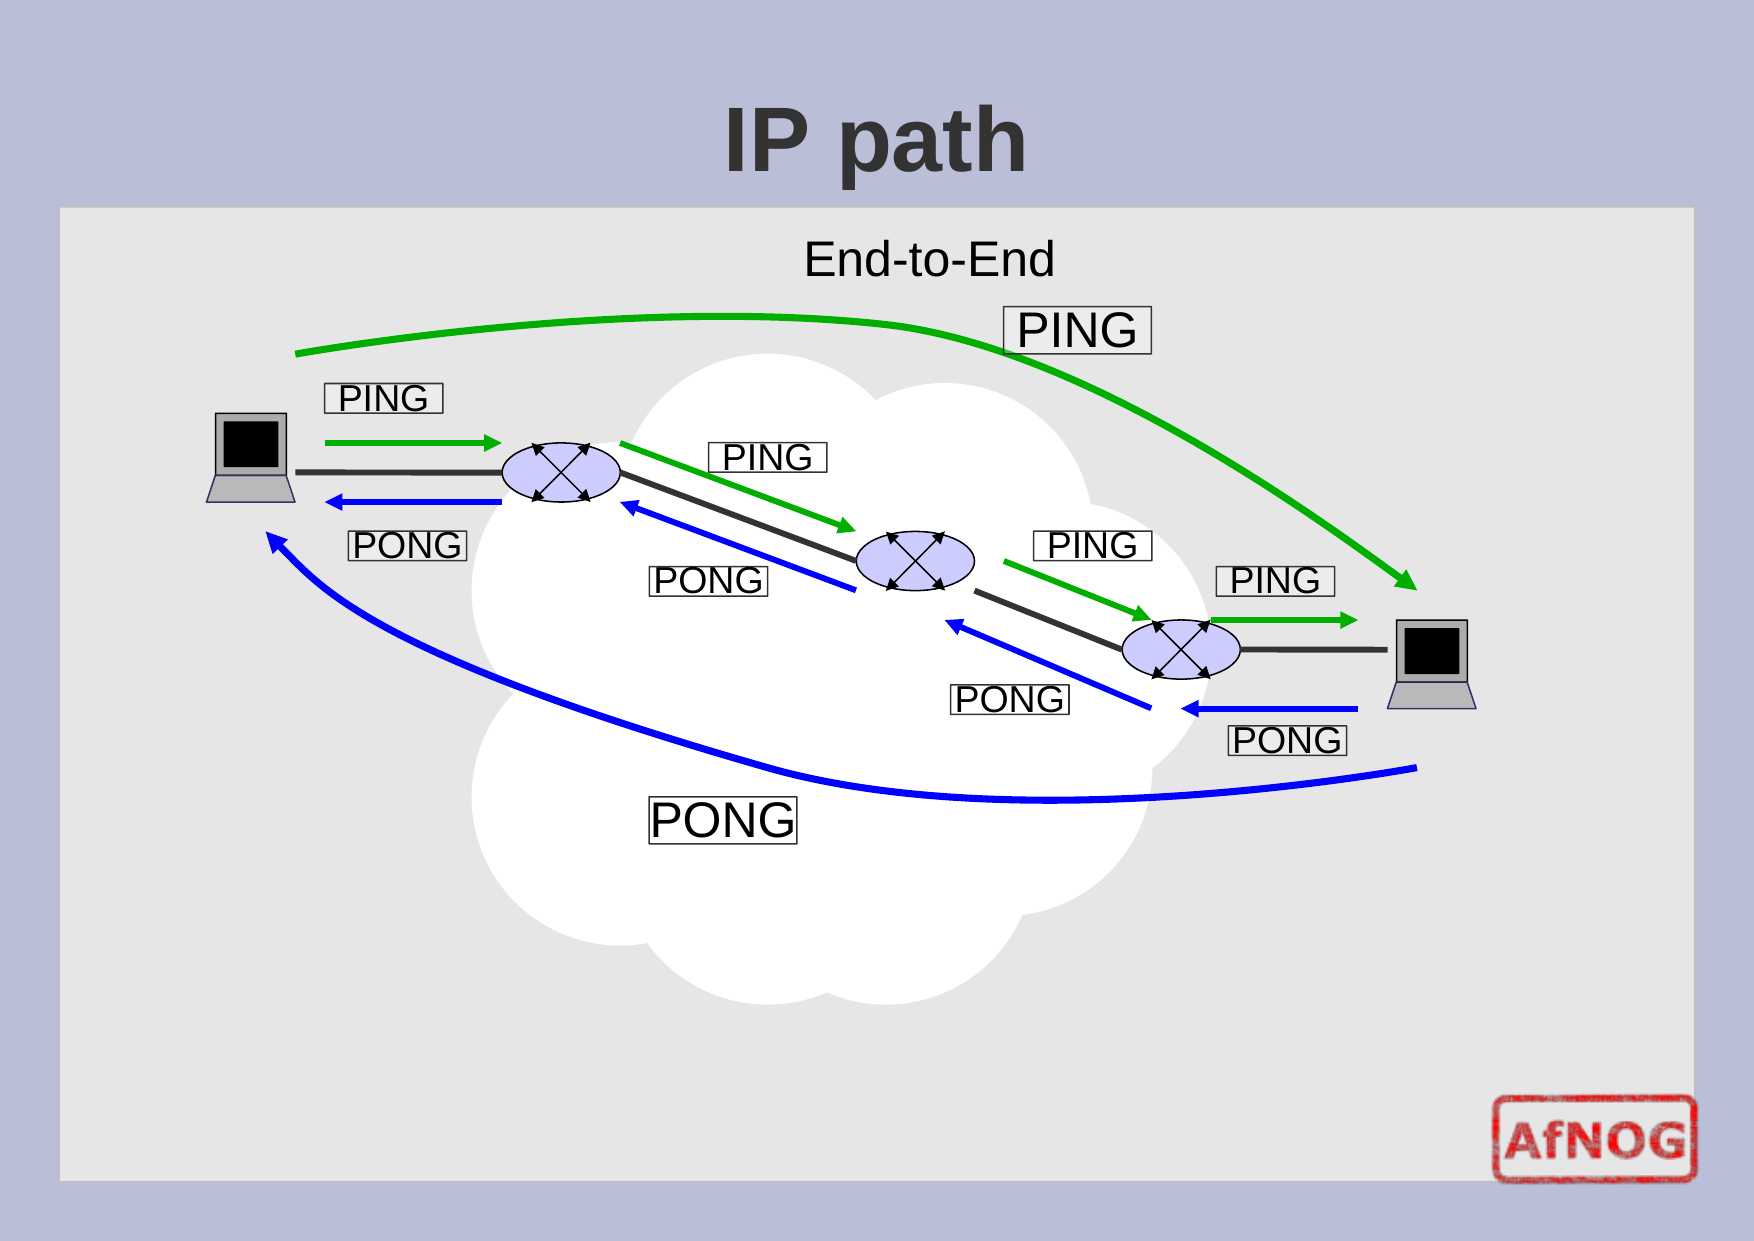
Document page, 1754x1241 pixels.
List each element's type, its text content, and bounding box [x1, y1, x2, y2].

title IP path [59, 0, 1695, 285]
text_box PING [708, 436, 828, 479]
text_box PING [1033, 525, 1153, 567]
text_box PONG [348, 525, 467, 567]
text_box End-to-End [797, 225, 1064, 295]
text_box PONG [649, 792, 798, 849]
picture [1490, 1092, 1701, 1188]
text_box PING [1003, 302, 1152, 359]
text_box PING [1216, 560, 1335, 603]
text_box PONG [1228, 720, 1347, 762]
text_box [59, 285, 1695, 1182]
text_box PONG [950, 678, 1070, 721]
text_box PING [324, 377, 444, 420]
text_box PONG [649, 560, 768, 603]
